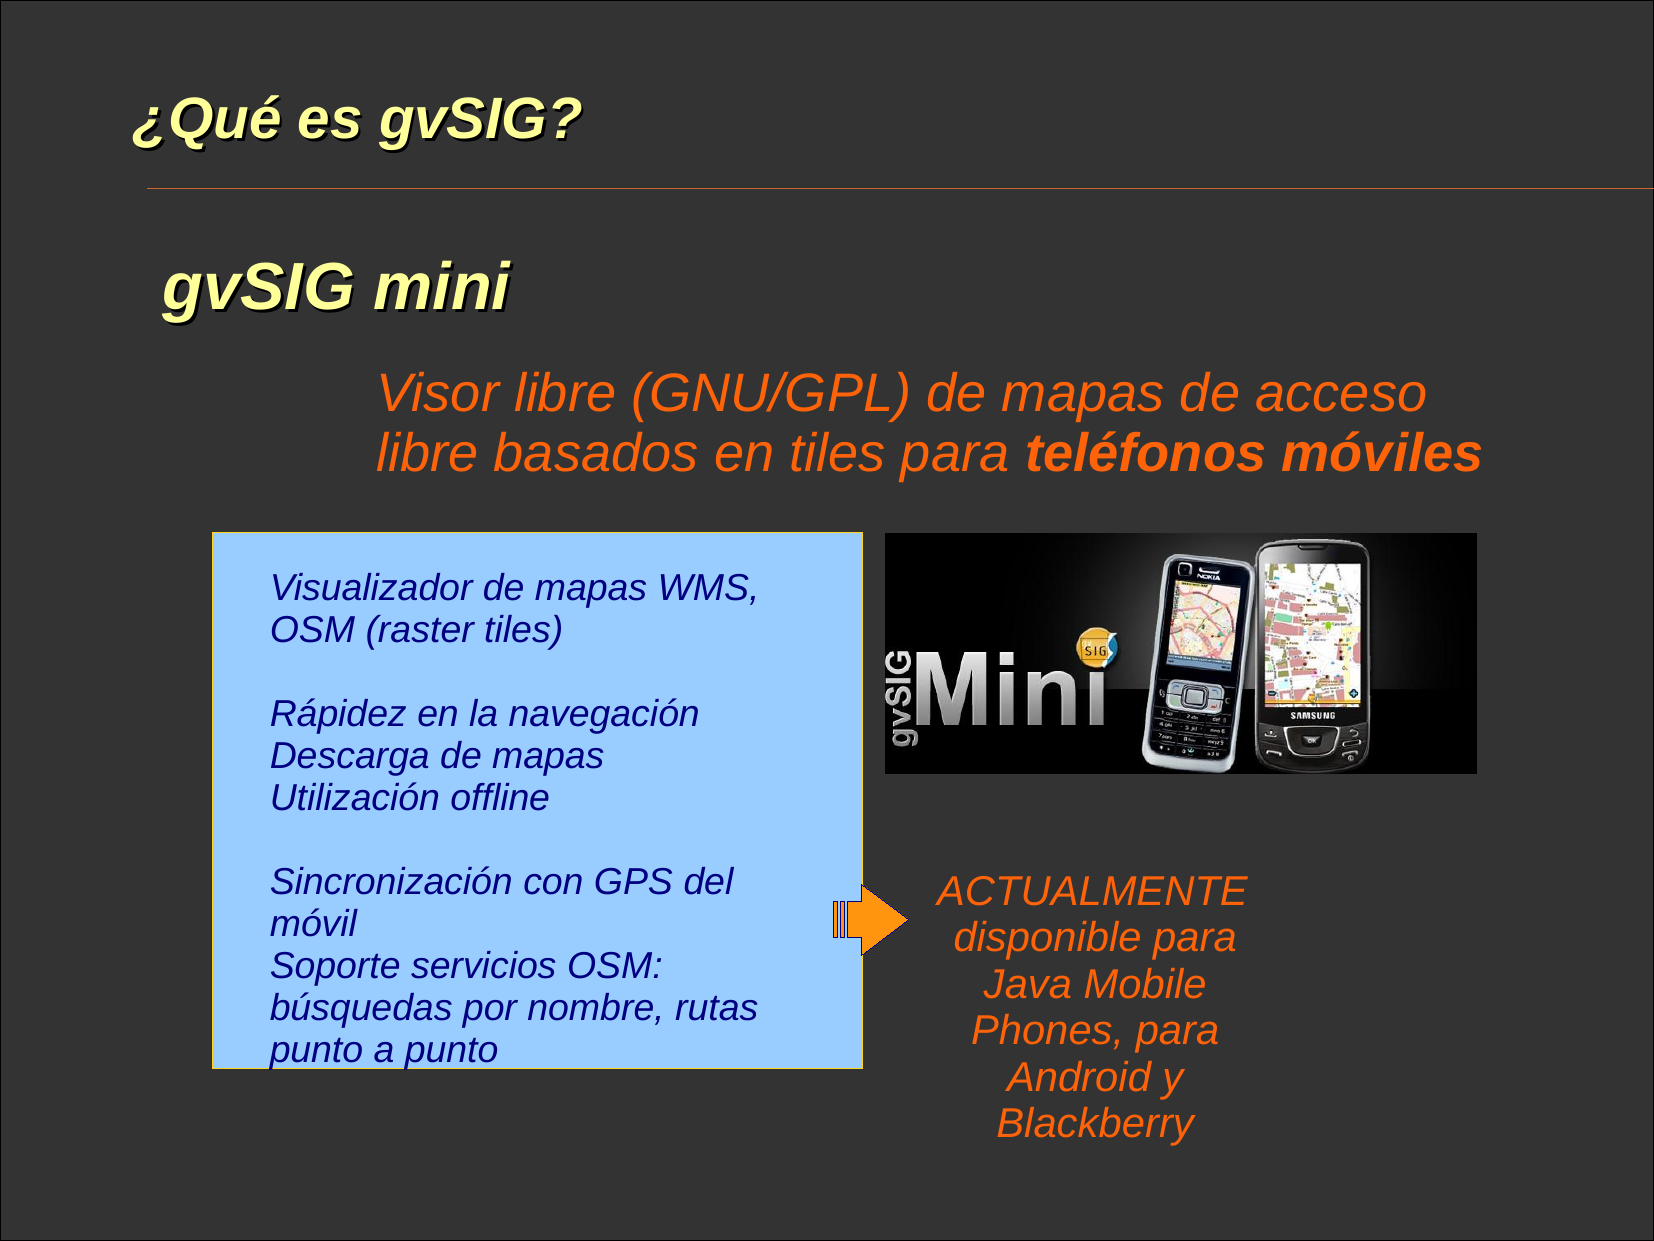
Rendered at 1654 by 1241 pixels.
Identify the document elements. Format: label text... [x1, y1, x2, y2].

picture [885, 533, 1477, 774]
text_box gvSIG mini [147, 242, 709, 332]
text_box Visor libre (GNU/GPL) de mapas de acceso libre basados en tiles para teléfonos móviles [377, 363, 1536, 483]
text_box ACTUALMENTE disponible para Java Mobile Phones, para Android y Blackberry [938, 869, 1252, 1146]
text_box ¿Qué es gvSIG? [118, 78, 975, 169]
text_box Visualizador de mapas WMS, OSM (raster tiles) Rápidez en la navegación Descarga de mapas Utilización offline Sincronización con GPS del móvil Soporte servicios OSM: búsquedas por nombre, rutas punto a punto [255, 559, 821, 1128]
text_box [0, 0, 1654, 1241]
